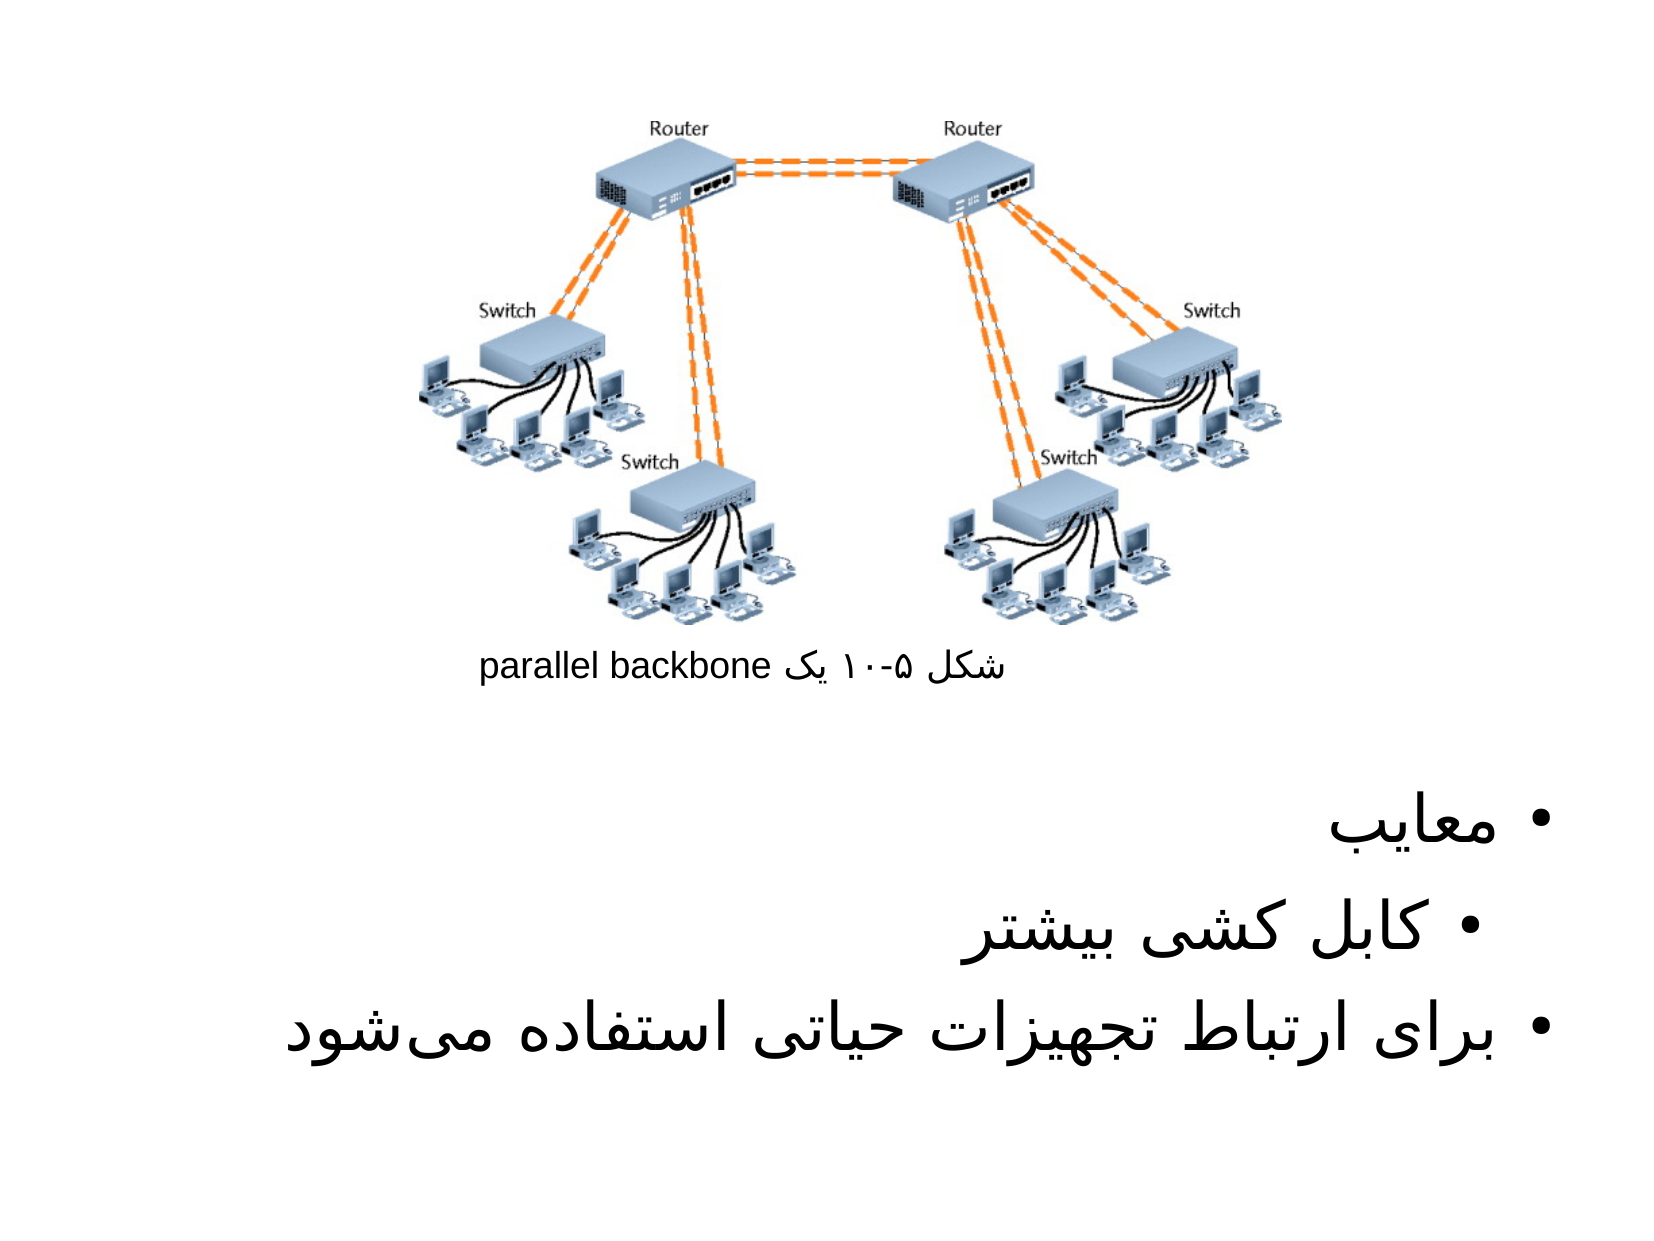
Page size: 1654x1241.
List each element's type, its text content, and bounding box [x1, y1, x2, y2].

list معایب کابل کشی بیشتر برای ارتباط تجهیزات حیاتی استفاده می‌شود [82, 780, 1571, 1182]
picture [419, 121, 1282, 625]
text_box شکل ۵-۱۰ یک parallel backbone [394, 633, 1058, 695]
